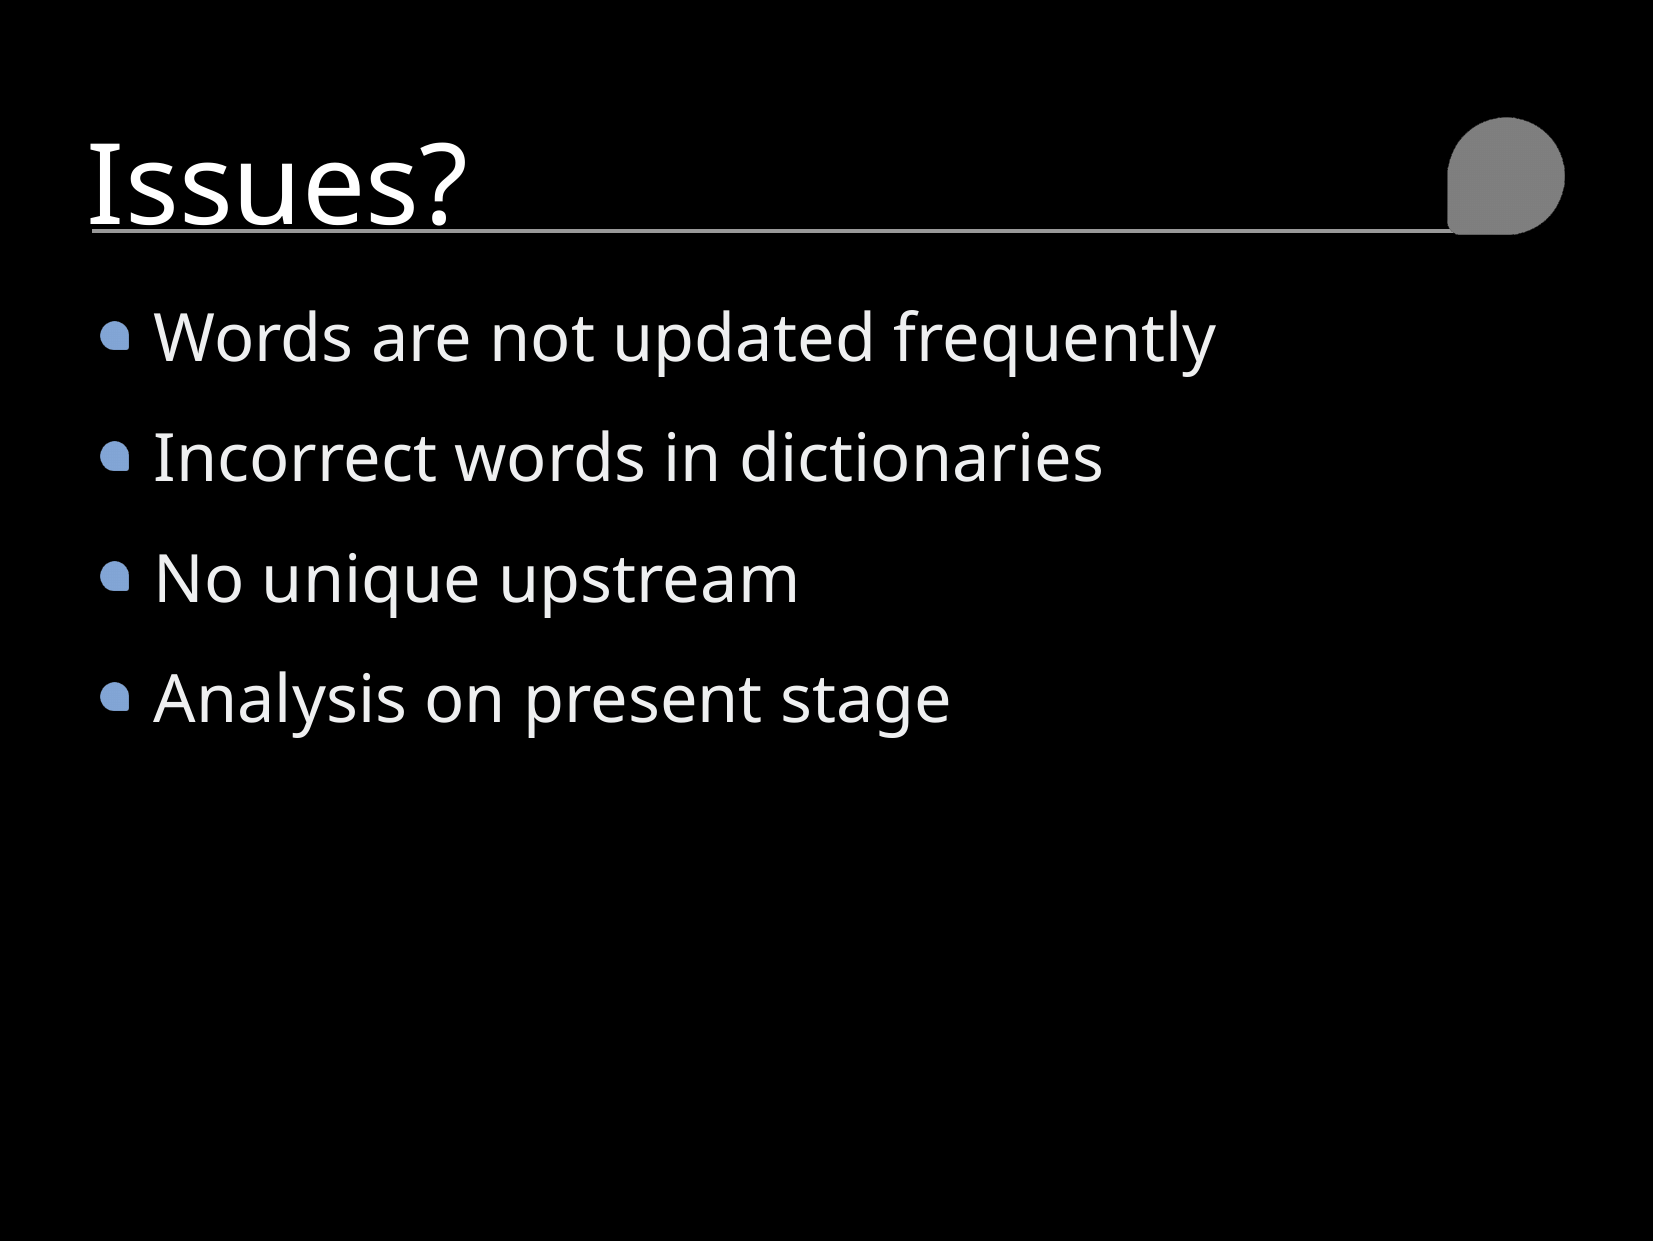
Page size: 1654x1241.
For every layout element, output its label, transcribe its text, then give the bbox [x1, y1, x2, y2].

list Words are not updated frequently Incorrect words in dictionaries No unique upstream Analysis on present stage [82, 290, 1571, 1010]
title Issues? [86, 112, 1575, 249]
